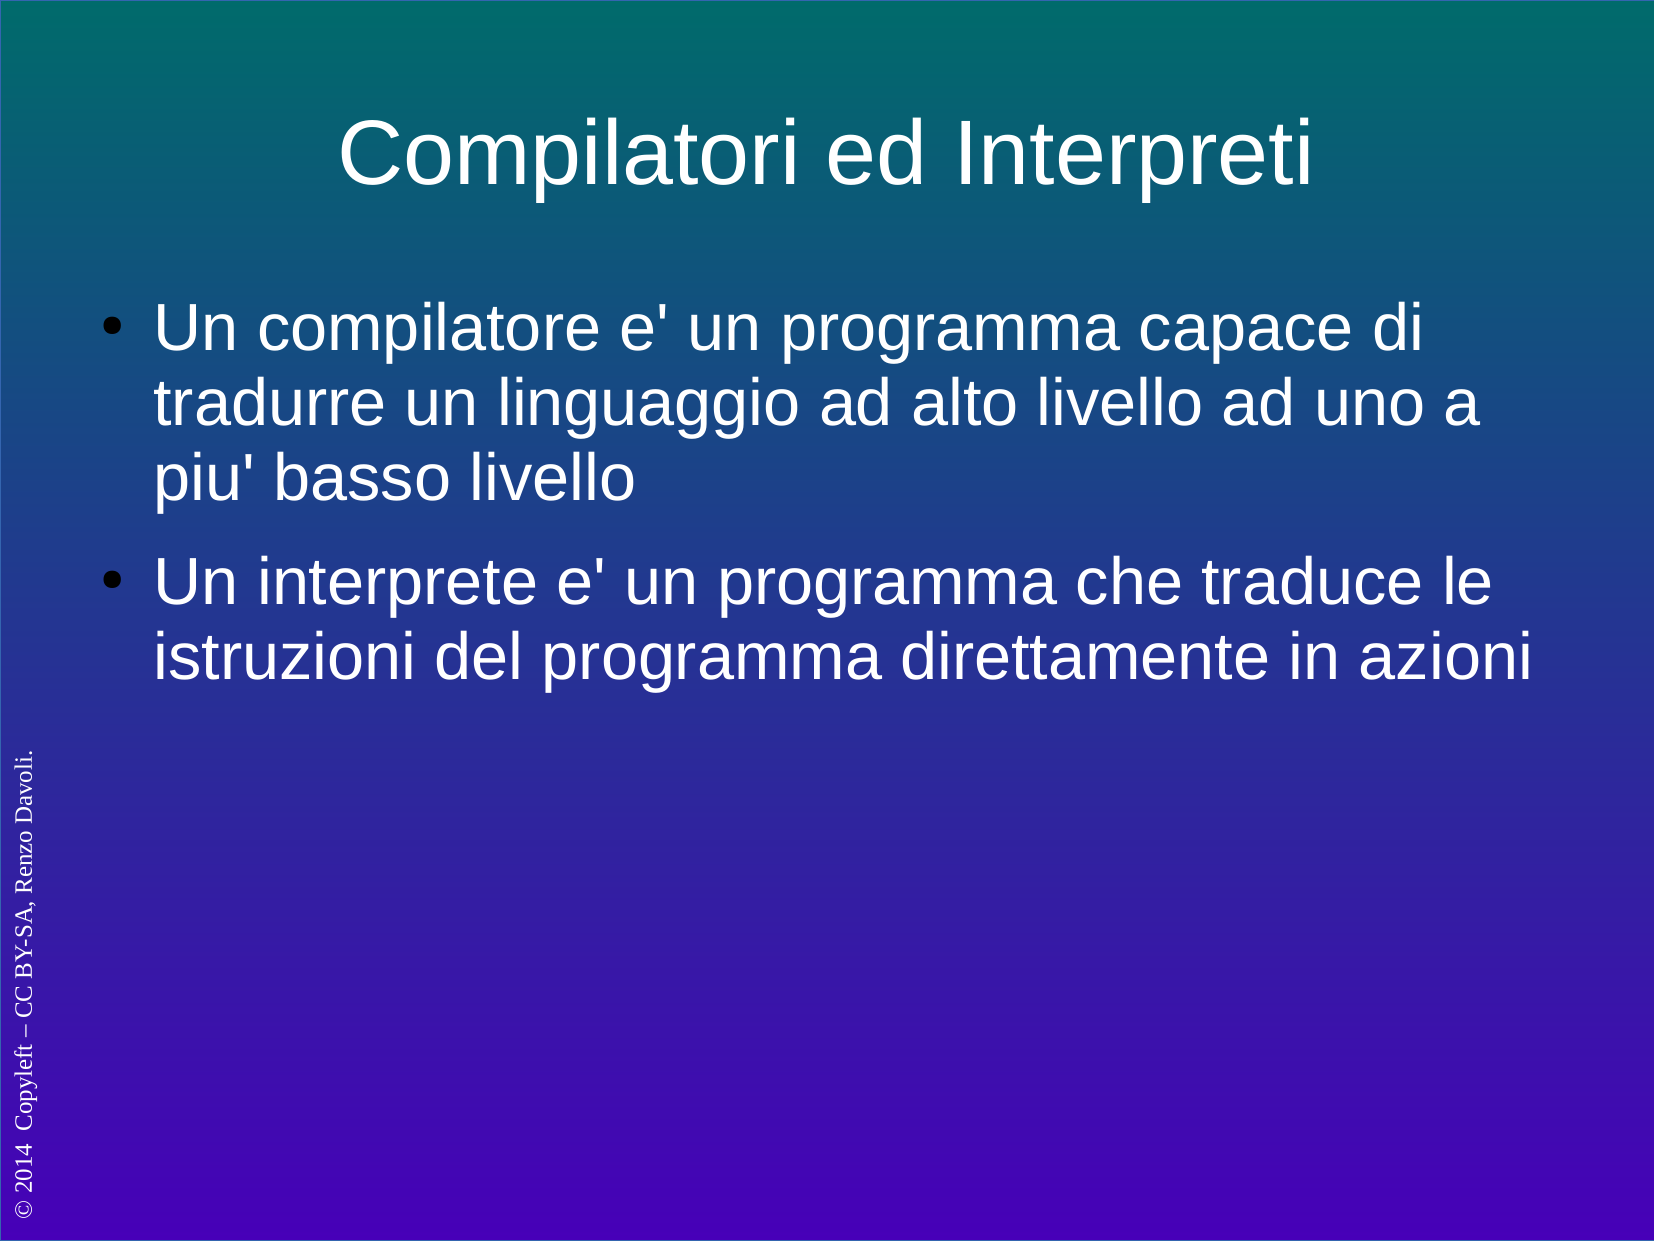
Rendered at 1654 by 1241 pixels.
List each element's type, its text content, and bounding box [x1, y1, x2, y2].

title Compilatori ed Interpreti [82, 49, 1571, 257]
list Un compilatore e' un programma capace di tradurre un linguaggio ad alto livello ad uno a piu' basso livello Un interprete e' un programma che traduce le istruzioni del programma direttamente in azioni [82, 290, 1571, 1010]
